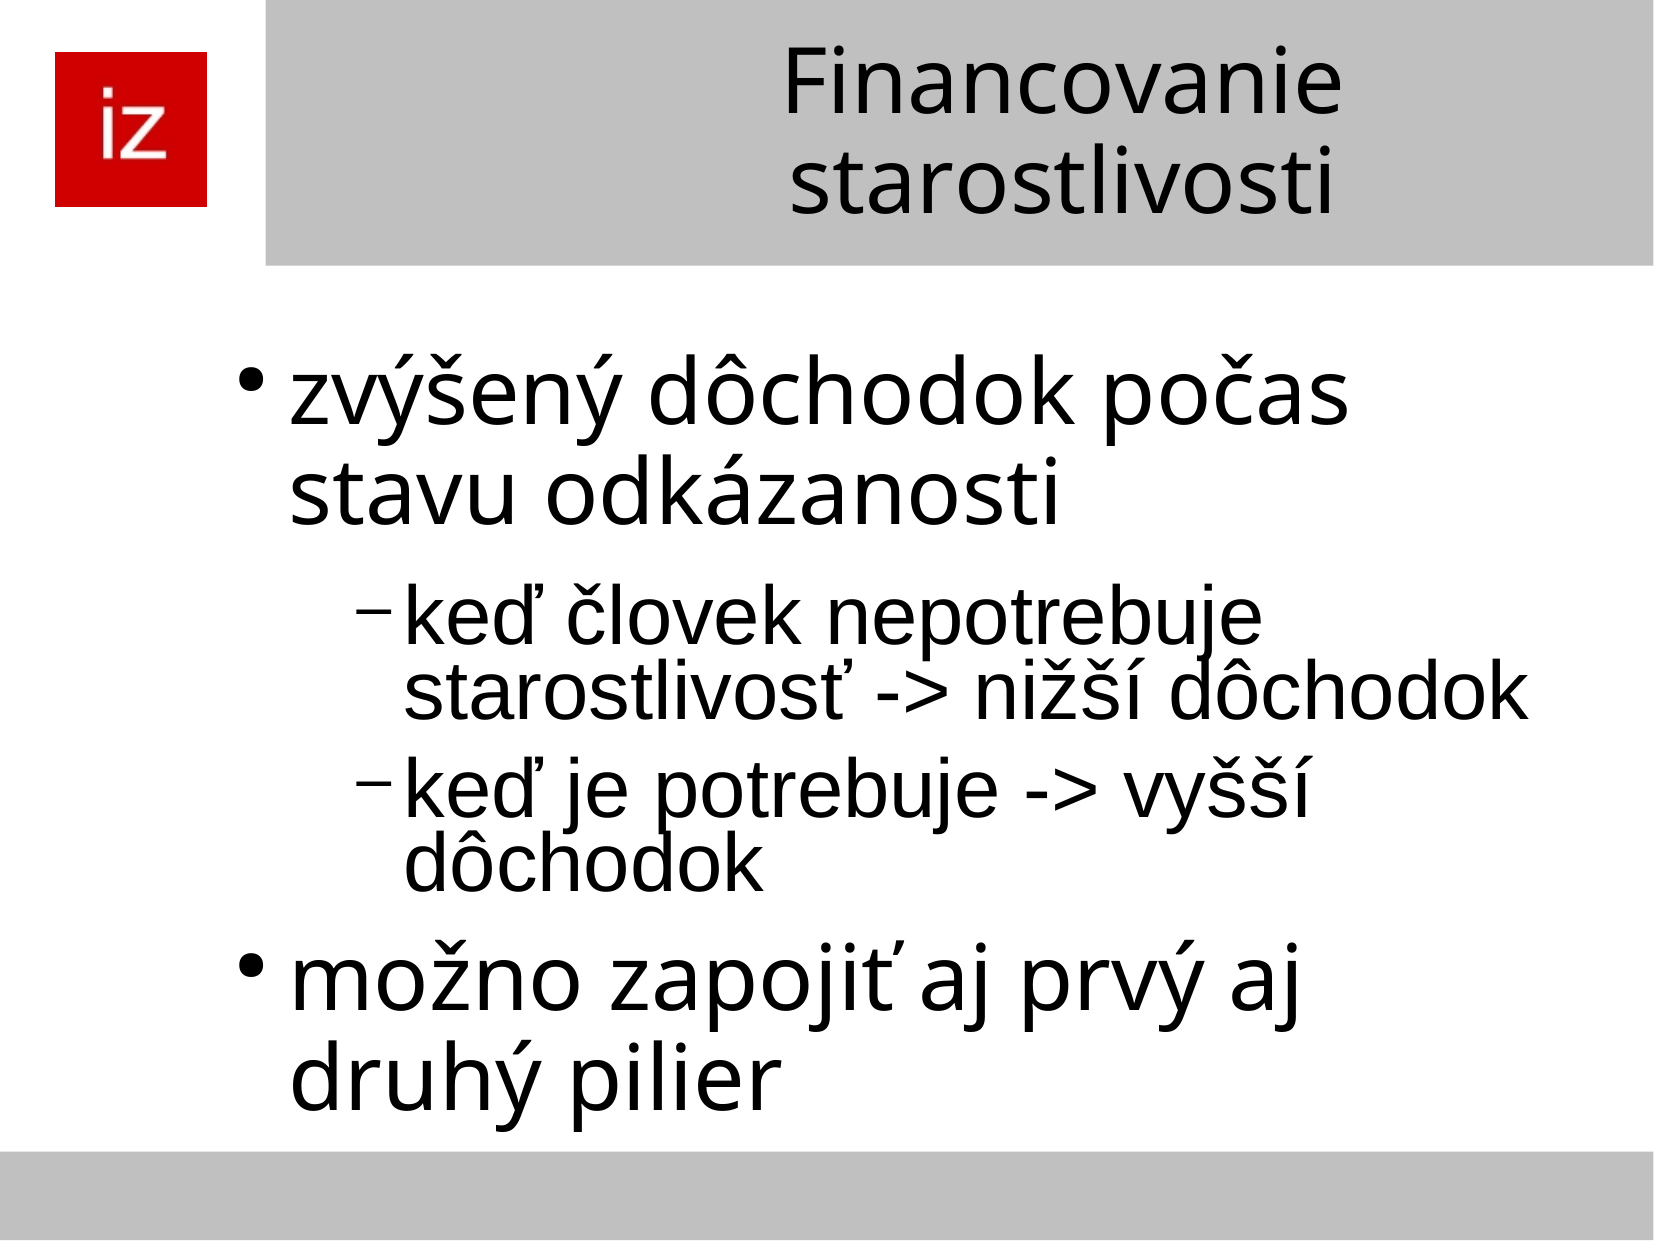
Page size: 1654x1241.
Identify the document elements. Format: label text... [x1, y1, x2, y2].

picture [55, 52, 207, 207]
list zvýšený dôchodok počas stavu odkázanosti keď človek nepotrebuje starostlivosť -> nižší dôchodok keď je potrebuje -> vyšší dôchodok možno zapojiť aj prvý aj druhý pilier [121, 344, 1533, 1126]
title Financovanie starostlivosti [561, 29, 1565, 237]
